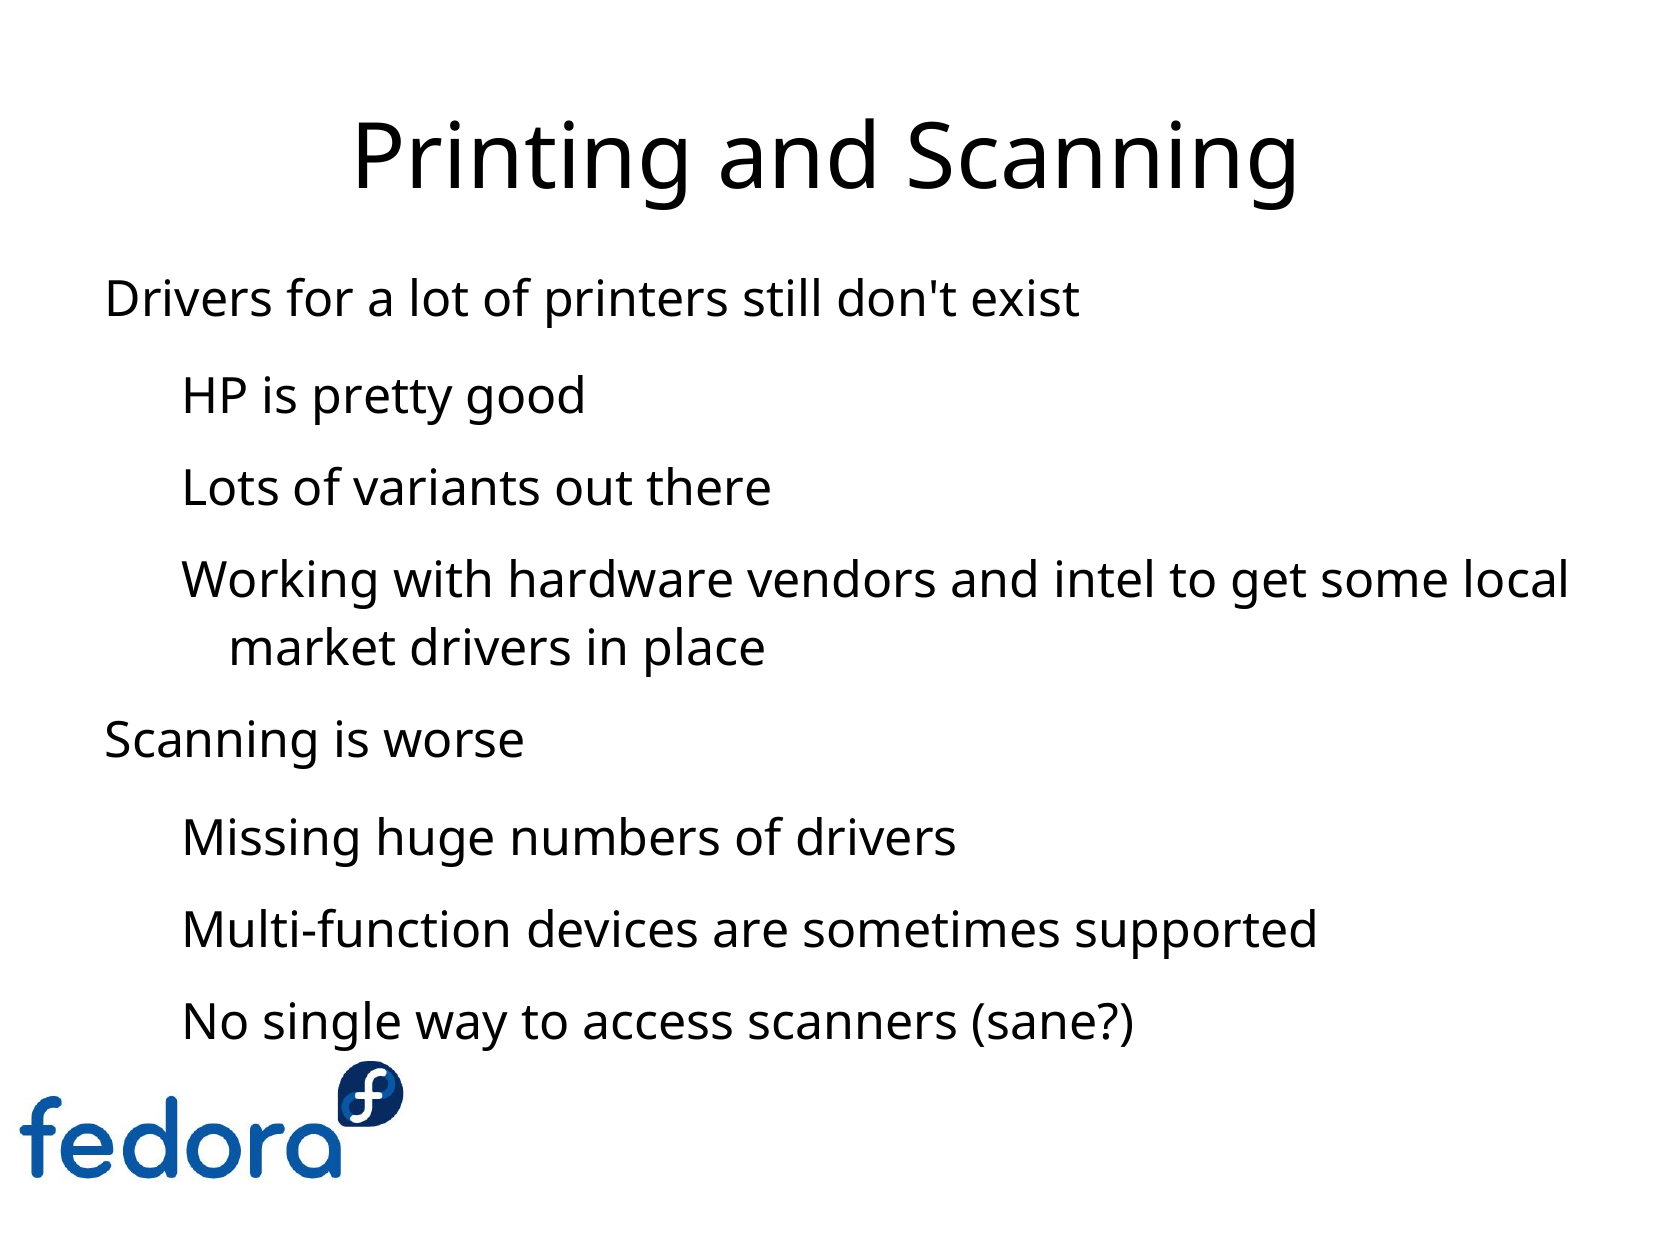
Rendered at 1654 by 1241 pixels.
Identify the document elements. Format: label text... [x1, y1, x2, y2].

picture [11, 1049, 413, 1199]
title Printing and Scanning [82, 49, 1571, 257]
list Drivers for a lot of printers still don't exist HP is pretty good Lots of variants out there Working with hardware vendors and intel to get some local market drivers in place Scanning is worse Missing huge numbers of drivers Multi-function devices are sometimes supported No single way to access scanners (sane?) [86, 262, 1576, 1013]
